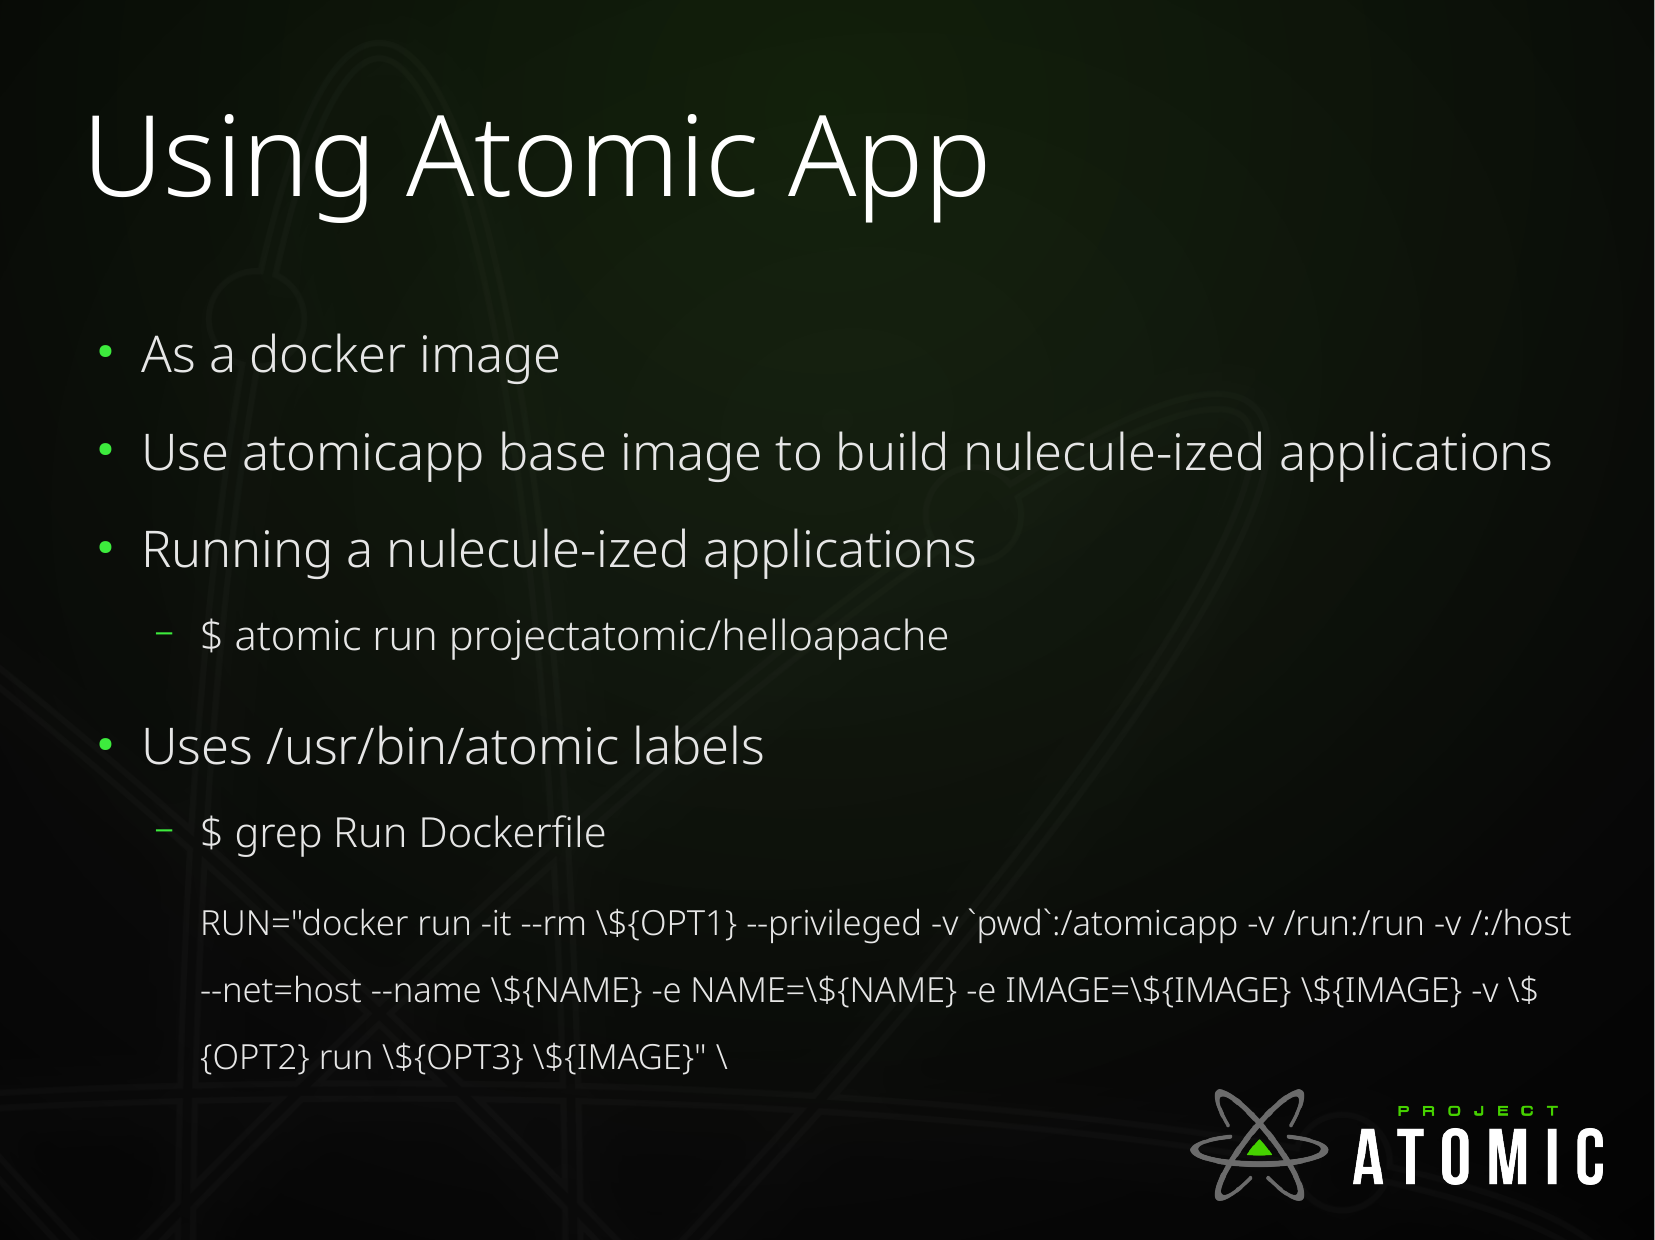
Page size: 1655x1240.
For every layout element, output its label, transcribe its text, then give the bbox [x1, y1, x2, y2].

list As a docker image Use atomicapp base image to build nulecule-ized applications Running a nulecule-ized applications $ atomic run projectatomic/helloapache Uses /usr/bin/atomic labels $ grep Run Dockerfile RUN="docker run -it --rm \${OPT1} --privileged -v `pwd`:/atomicapp -v /run:/run -v /:/host --net=host --name \${NAME} -e NAME=\${NAME} -e IMAGE=\${IMAGE} \${IMAGE} -v \${OPT2} run \${OPT3} \${IMAGE}" \ [82, 289, 1576, 1120]
title Using Atomic App [82, 49, 1572, 257]
picture [0, 0, 1654, 1240]
